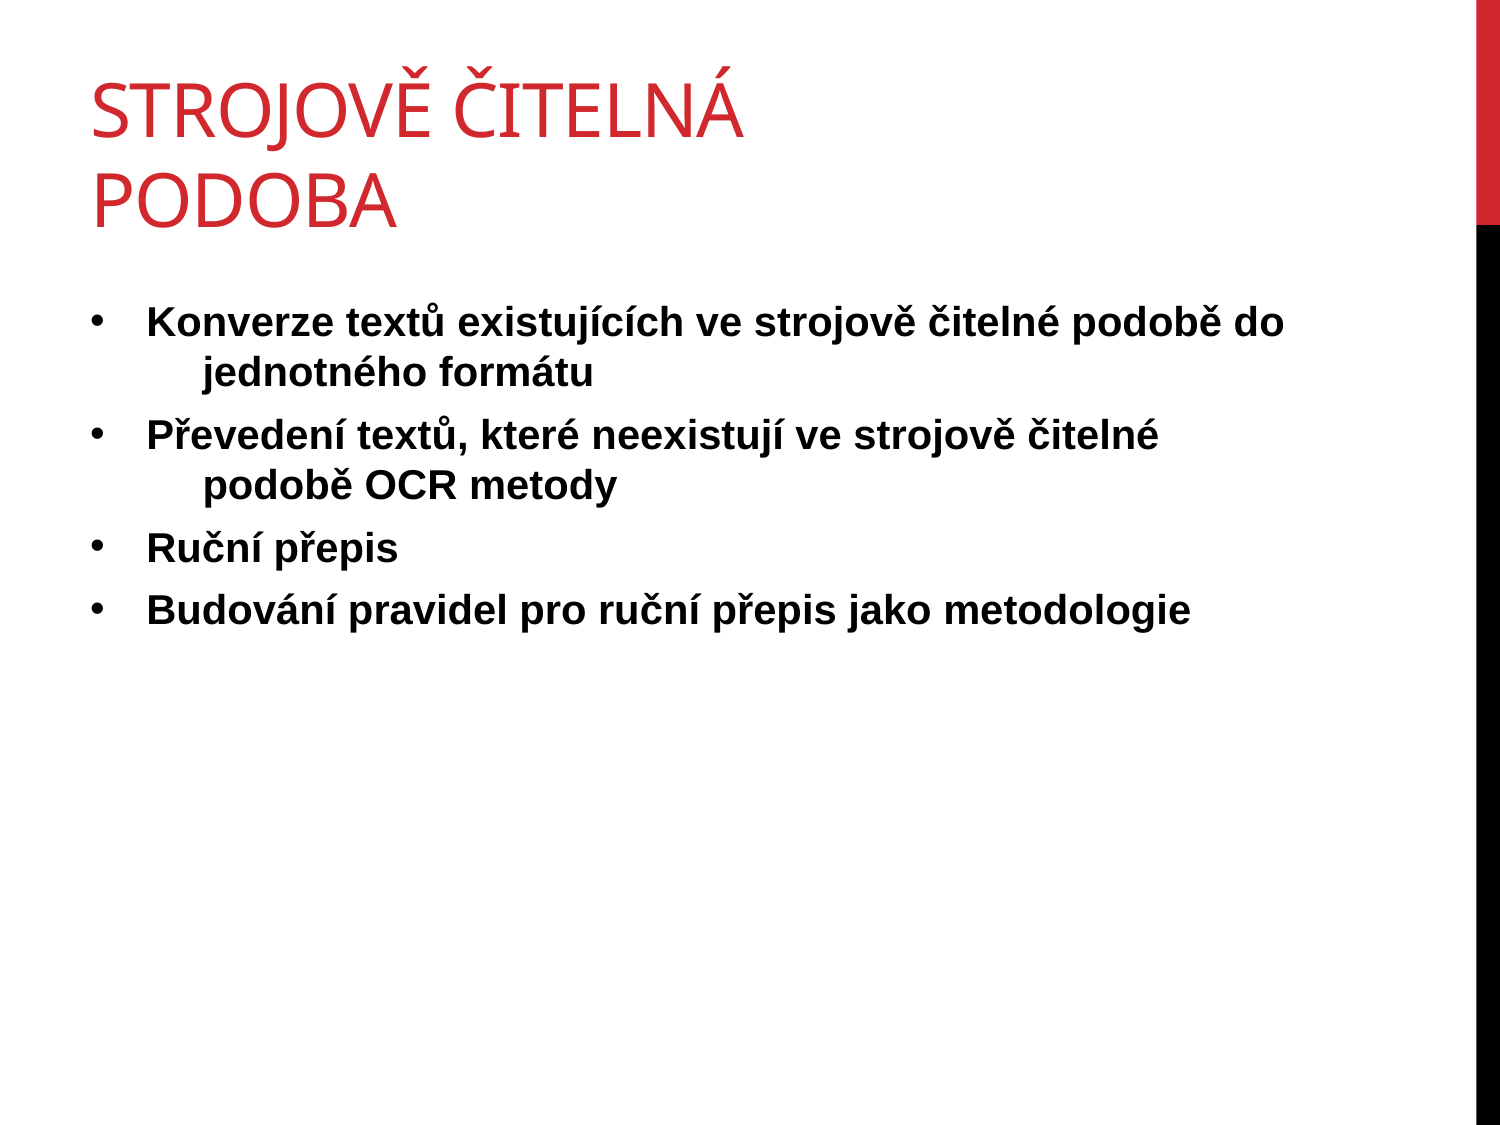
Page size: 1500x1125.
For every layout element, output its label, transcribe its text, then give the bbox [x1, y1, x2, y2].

list Konverze textů existujících ve strojově čitelné podobě do jednotného formátu Převedení textů, které neexistují ve strojově čitelné podobě OCR metody Ruční přepis Budování pravidel pro ruční přepis jako metodologie [75, 287, 1326, 1005]
title STROJOVĚ ČITELNÁ PODOBA [75, 25, 1026, 251]
